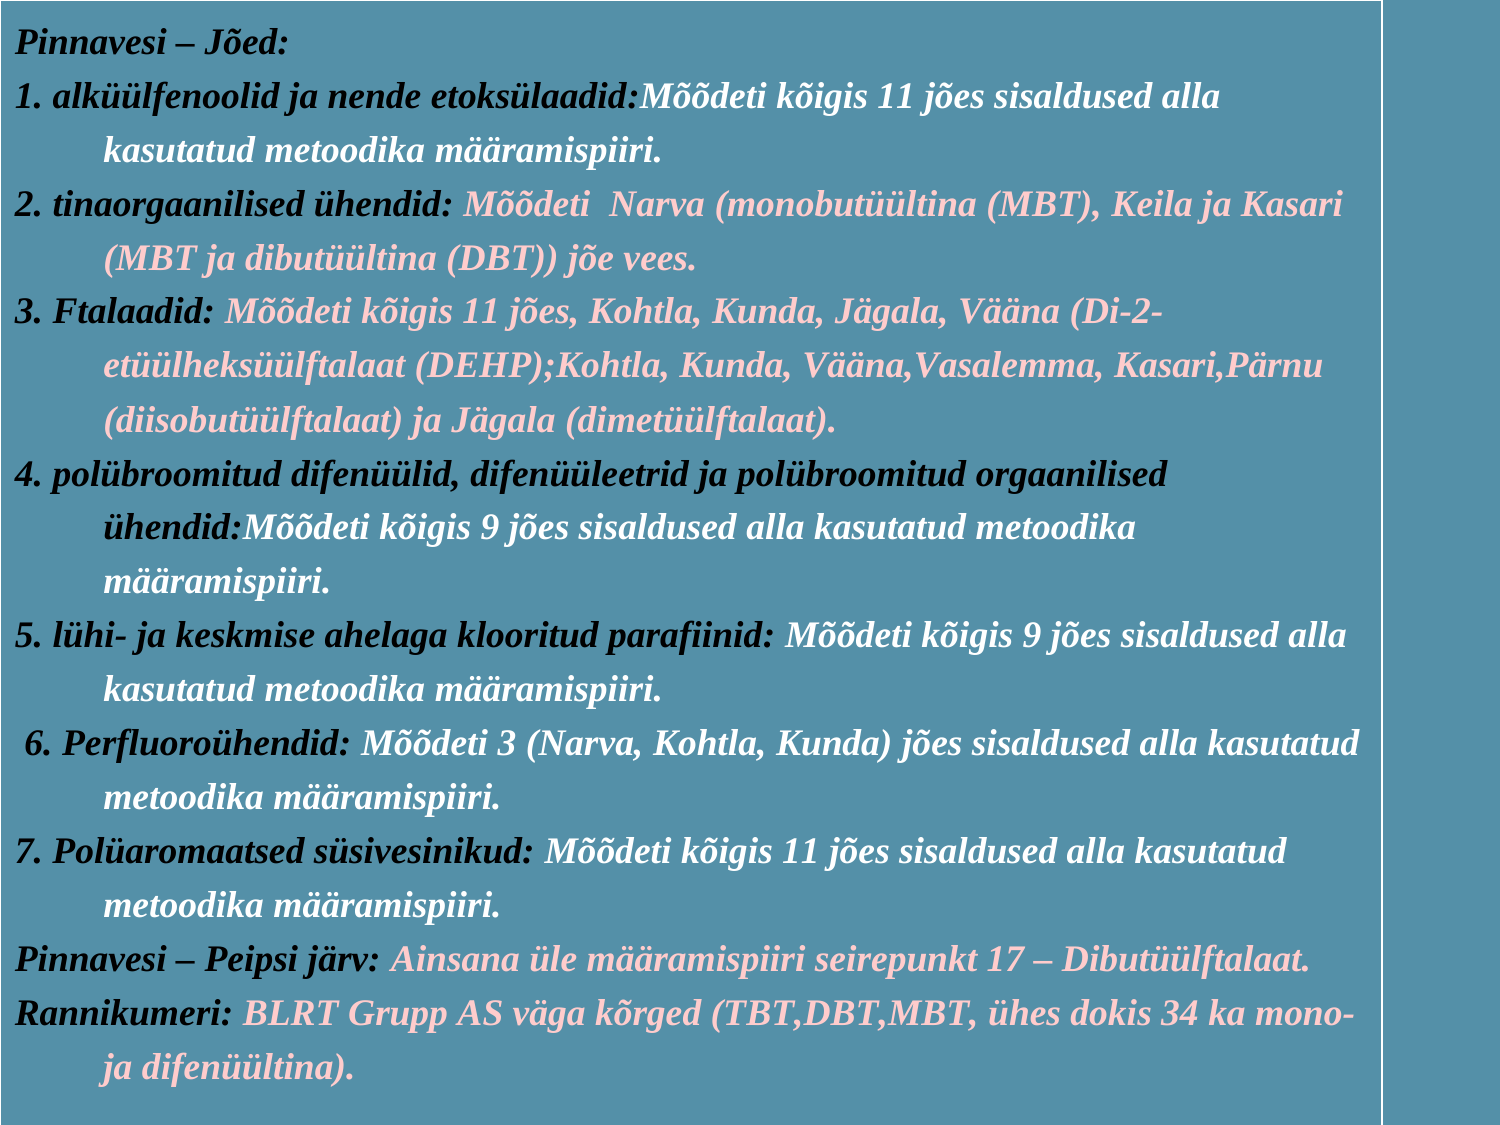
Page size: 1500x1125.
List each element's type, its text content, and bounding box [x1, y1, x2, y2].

text_box Pinnavesi – Jõed: 1. alküülfenoolid ja nende etoksülaadid:Mõõdeti kõigis 11 jões sisaldused alla kasutatud metoodika määramispiiri. 2. tinaorgaanilised ühendid: Mõõdeti Narva (monobutüültina (MBT), Keila ja Kasari (MBT ja dibutüültina (DBT)) jõe vees. 3. Ftalaadid: Mõõdeti kõigis 11 jões, Kohtla, Kunda, Jägala, Vääna (Di-2-etüülheksüülftalaat (DEHP);Kohtla, Kunda, Vääna,Vasalemma, Kasari,Pärnu (diisobutüülftalaat) ja Jägala (dimetüülftalaat). 4. polübroomitud difenüülid, difenüüleetrid ja polübroomitud orgaanilised ühendid:Mõõdeti kõigis 9 jões sisaldused alla kasutatud metoodika määramispiiri. 5. lühi- ja keskmise ahelaga klooritud parafiinid: Mõõdeti kõigis 9 jões sisaldused alla kasutatud metoodika määramispiiri. 6. Perfluoroühendid: Mõõdeti 3 (Narva, Kohtla, Kunda) jões sisaldused alla kasutatud metoodika määramispiiri. 7. Polüaromaatsed süsivesinikud: Mõõdeti kõigis 11 jões sisaldused alla kasutatud metoodika määramispiiri. Pinnavesi – Peipsi järv: Ainsana üle määramispiiri seirepunkt 17 – Dibutüülftalaat. Rannikumeri: BLRT Grupp AS väga kõrged (TBT,DBT,MBT, ühes dokis 34 ka mono- ja difenüültina). [0, 0, 1383, 1125]
